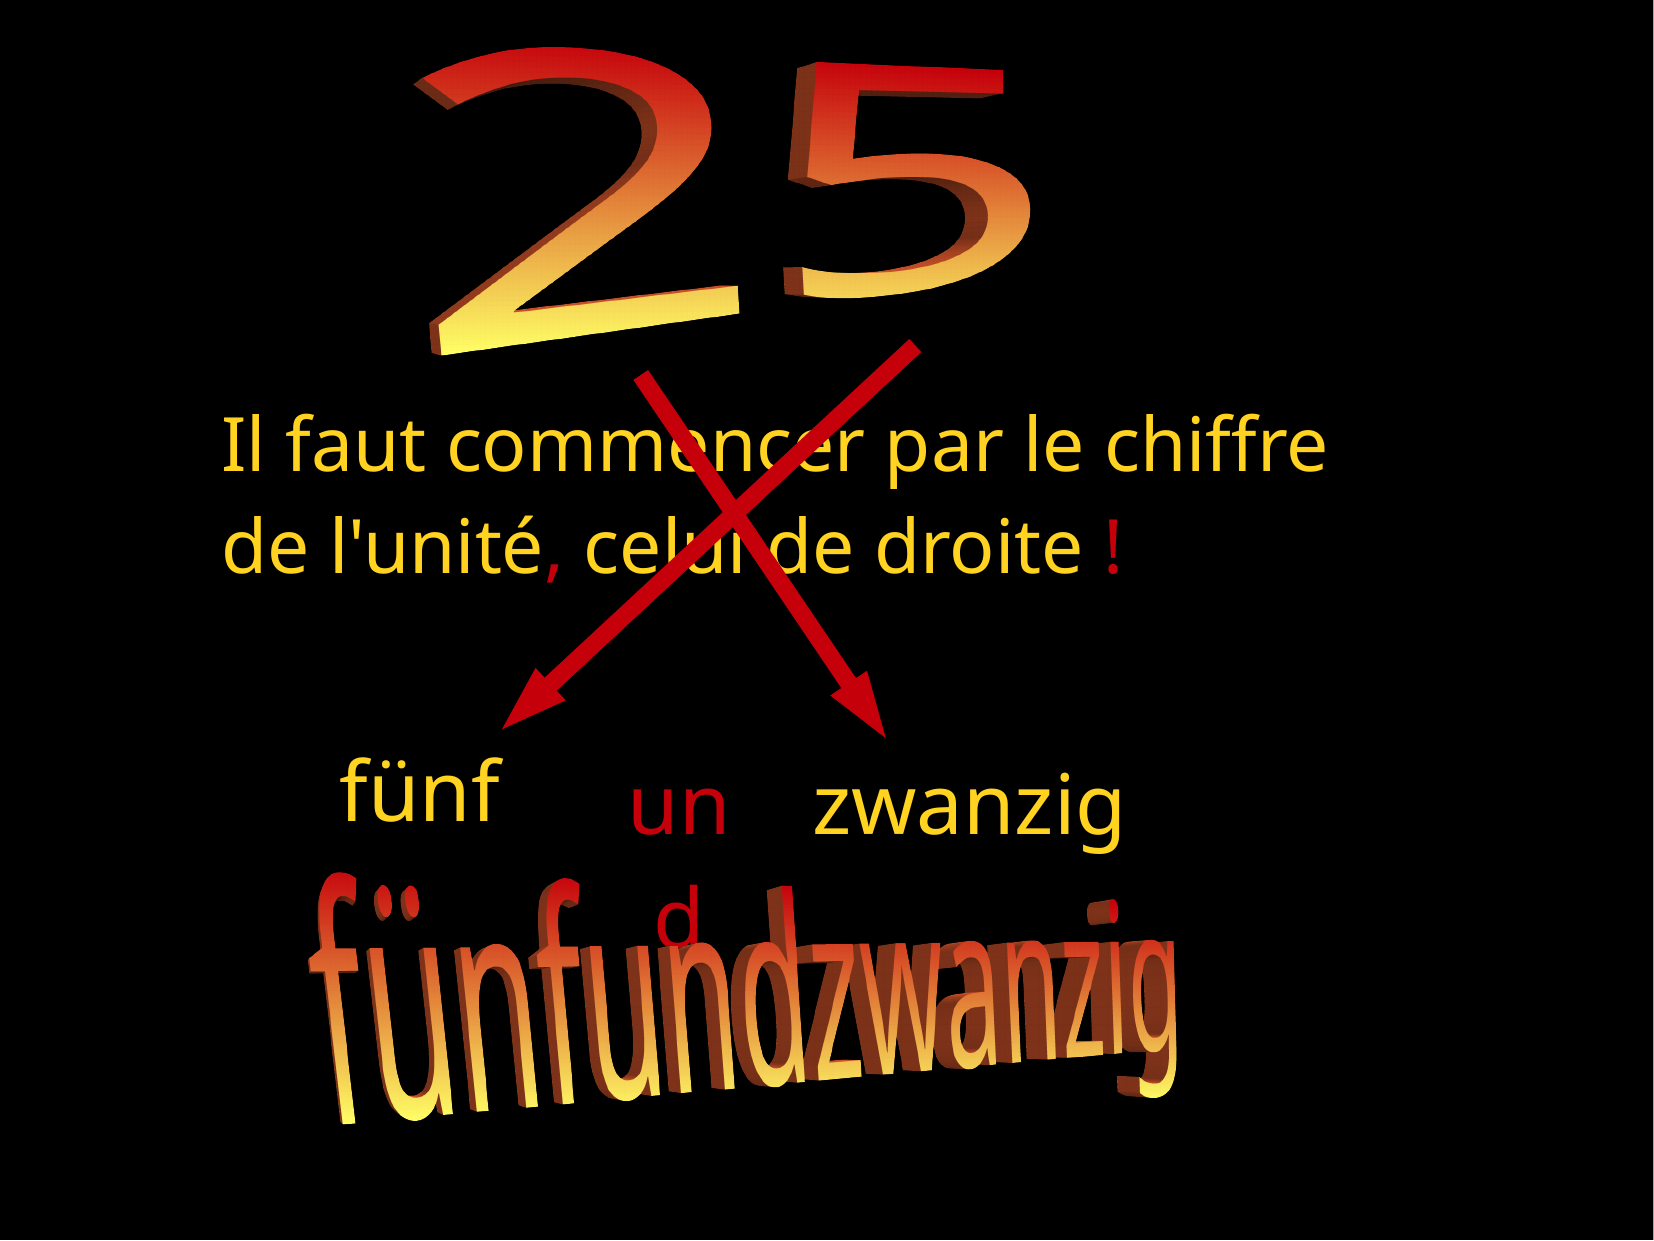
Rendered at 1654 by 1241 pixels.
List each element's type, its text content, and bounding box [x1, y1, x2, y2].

text_box fünf [324, 725, 591, 857]
text_box zwanzig [797, 738, 1152, 870]
text_box und [590, 738, 768, 870]
text_box Il faut commencer par le chiffre de l'unité, celui de droite ! [206, 383, 1418, 608]
